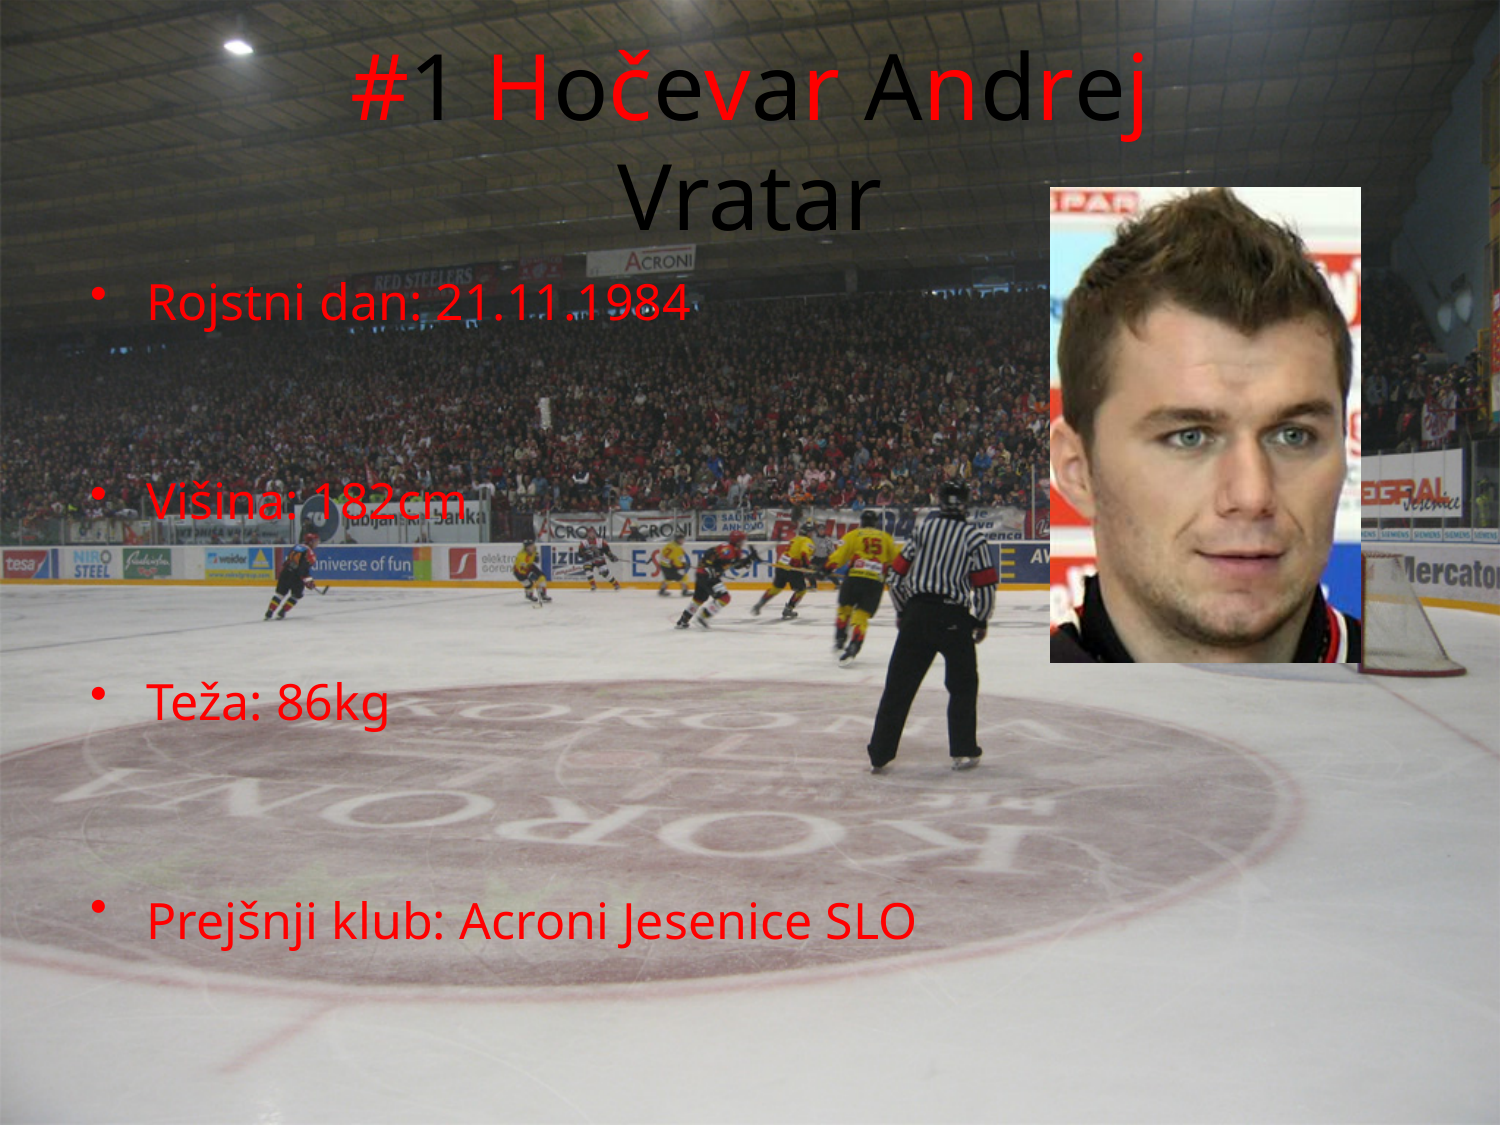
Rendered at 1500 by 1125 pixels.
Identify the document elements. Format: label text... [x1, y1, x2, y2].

picture [0, 0, 1500, 1125]
list Rojstni dan: 21.11.1984 Višina: 182cm Teža: 86kg Prejšnji klub: Acroni Jesenice SLO [75, 262, 1425, 1005]
title #1 Hočevar Andrej Vratar [75, 45, 1425, 233]
